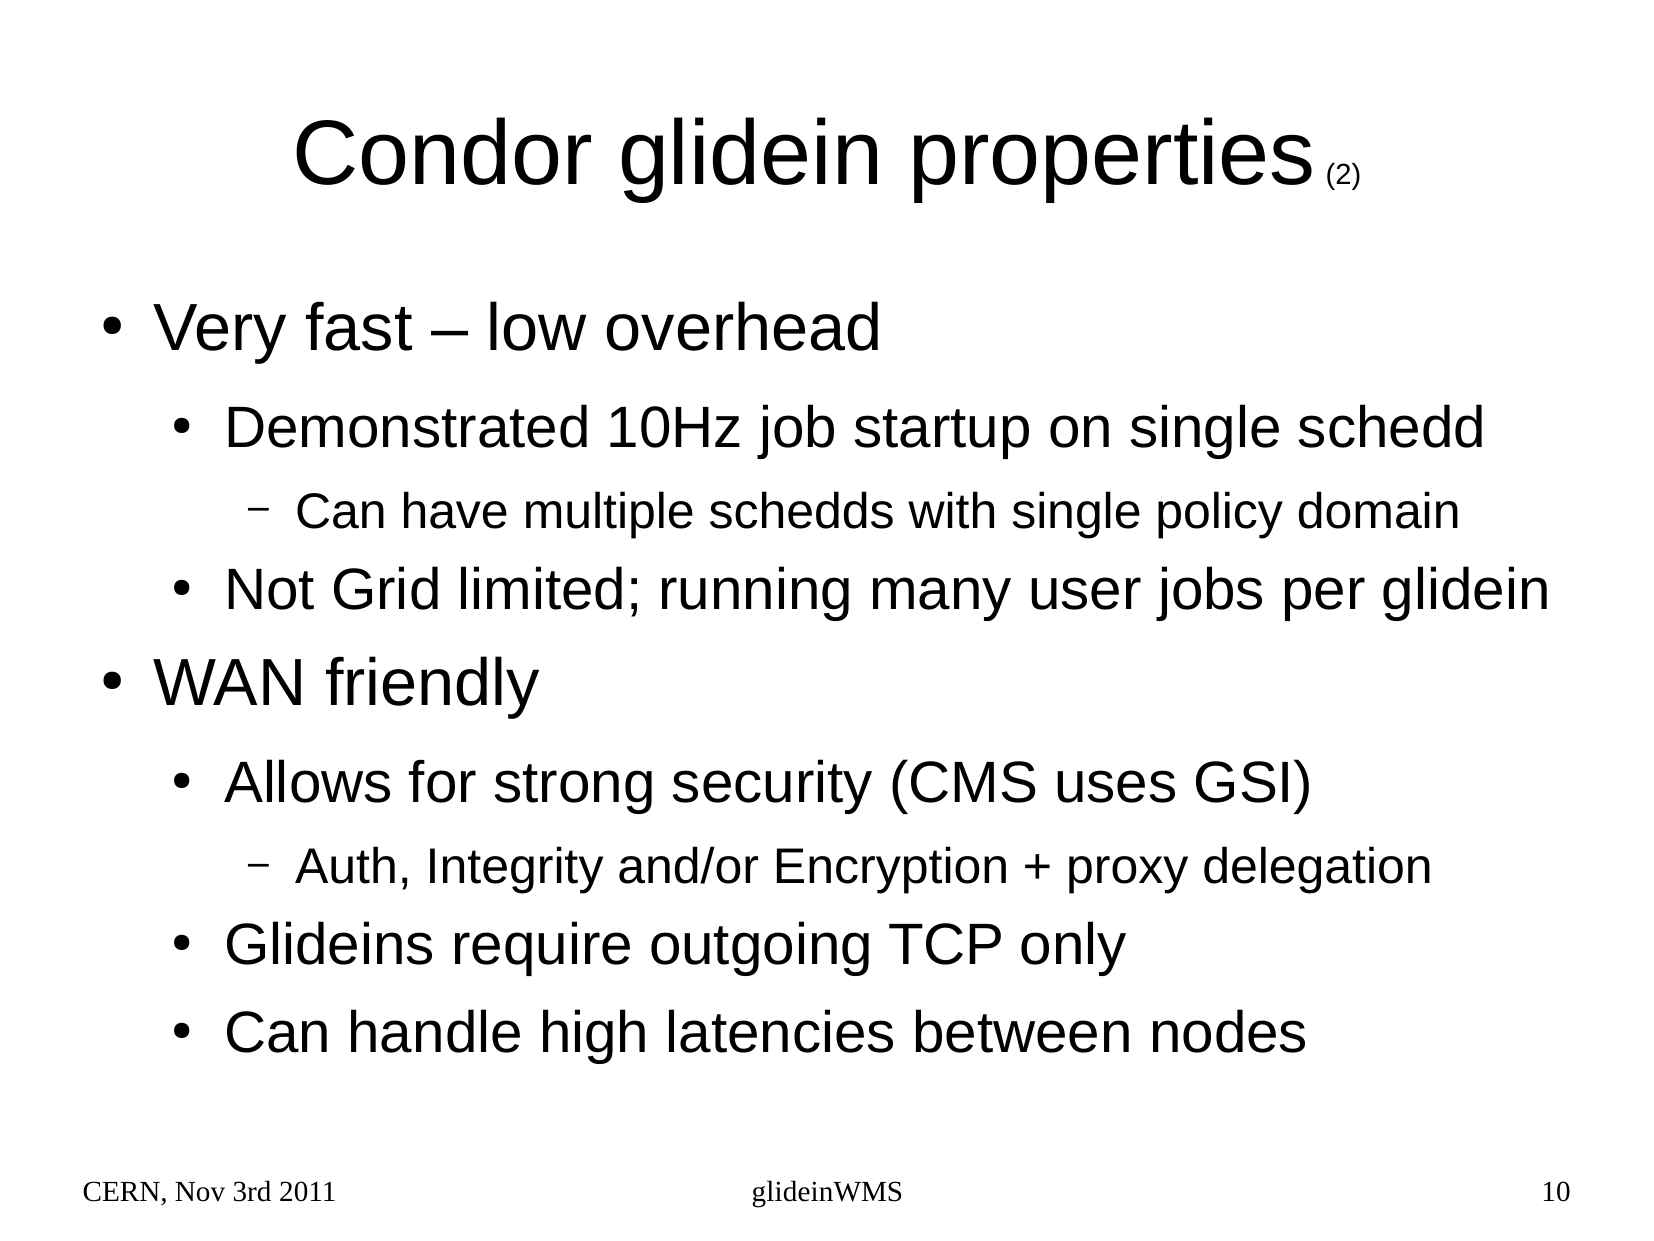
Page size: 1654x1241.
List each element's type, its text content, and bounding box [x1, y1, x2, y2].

title Condor glidein properties (2) [82, 56, 1571, 250]
list Very fast – low overhead Demonstrated 10Hz job startup on single schedd Can have multiple schedds with single policy domain Not Grid limited; running many user jobs per glidein WAN friendly Allows for strong security (CMS uses GSI) Auth, Integrity and/or Encryption + proxy delegation Glideins require outgoing TCP only Can handle high latencies between nodes [82, 290, 1571, 1109]
